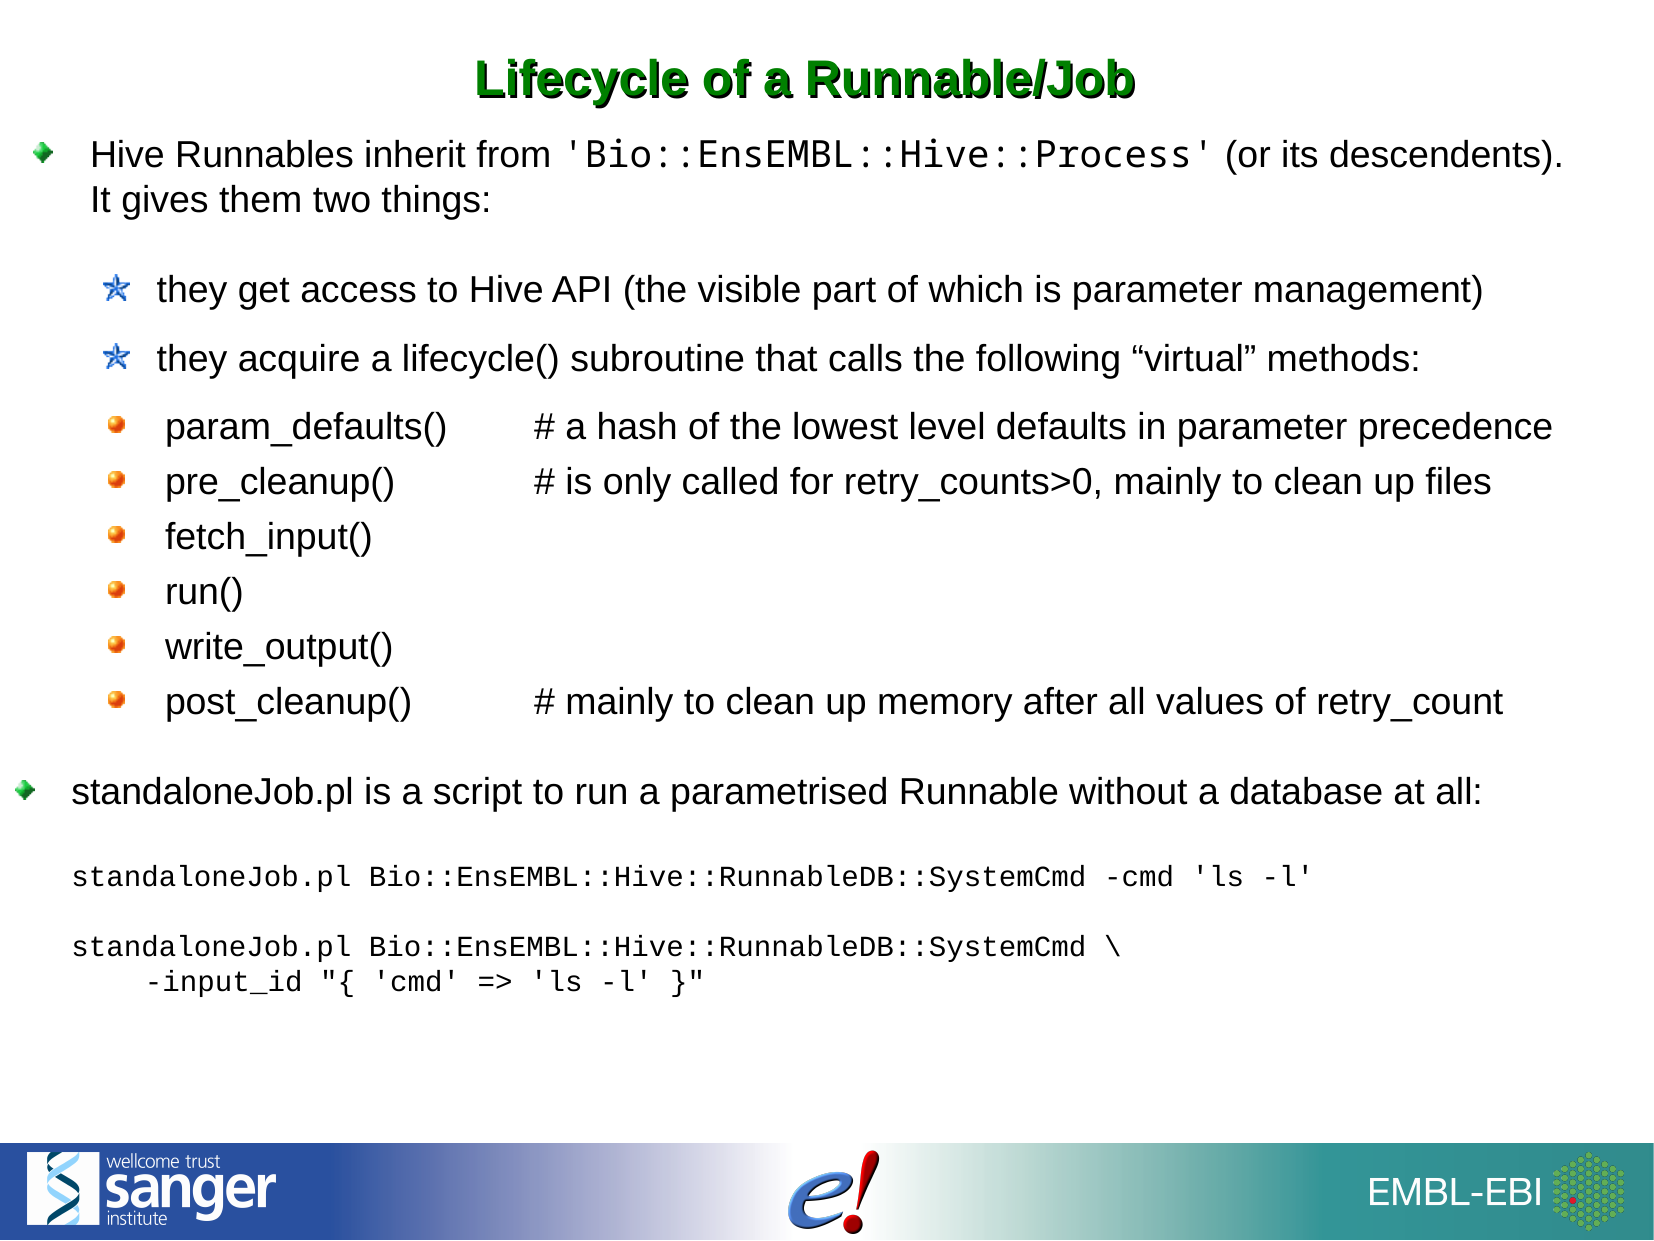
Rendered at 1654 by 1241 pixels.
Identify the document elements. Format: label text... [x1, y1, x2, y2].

picture [0, 1143, 1654, 1240]
title Lifecycle of a Runnable/Job [213, 29, 1359, 115]
list Hive Runnables inherit from 'Bio::EnsEMBL::Hive::Process' (or its descendents). It gives them two things: they get access to Hive API (the visible part of which is parameter management) they acquire a lifecycle() subroutine that calls the following “virtual” methods: param_defaults() # a hash of the lowest level defaults in parameter precedence pre_cleanup() # is only called for retry_counts>0, mainly to clean up files fetch_input() run() write_output() post_cleanup() # mainly to clean up memory after all values of retry_count standaloneJob.pl is a script to run a parametrised Runnable without a database at all: standaloneJob.pl Bio::EnsEMBL::Hive::RunnableDB::SystemCmd -cmd 'ls -l' standaloneJob.pl Bio::EnsEMBL::Hive::RunnableDB::SystemCmd \ -input_id "{ 'cmd' => 'ls -l' }" [0, 115, 1654, 1123]
